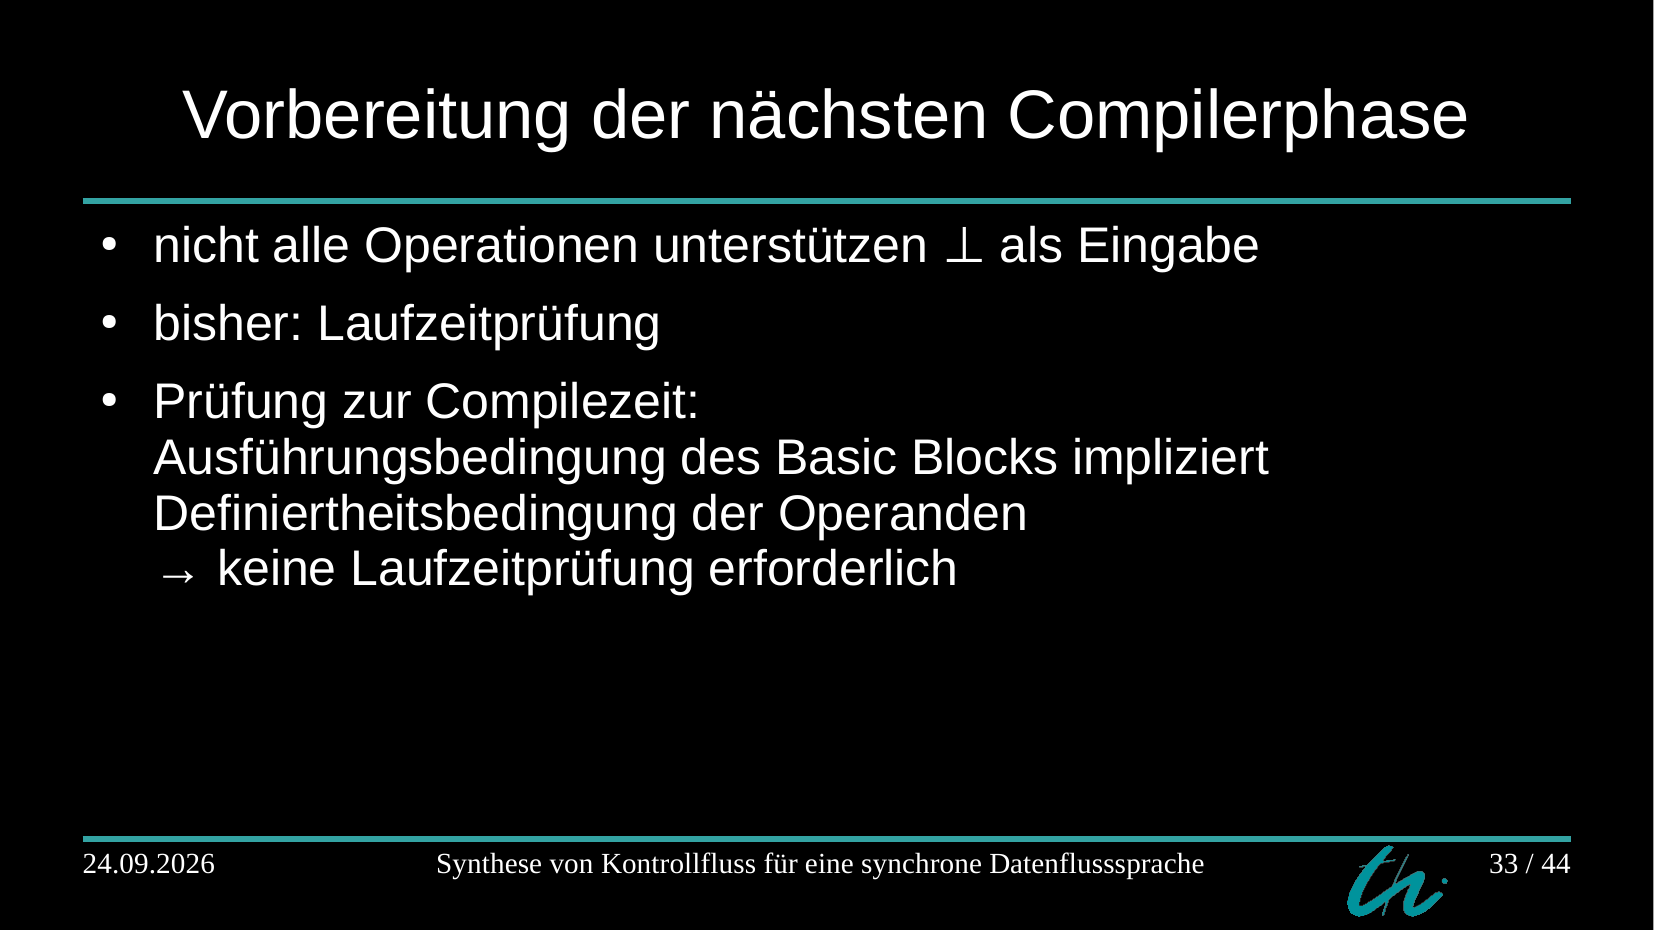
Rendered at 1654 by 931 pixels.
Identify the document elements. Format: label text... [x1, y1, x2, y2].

picture [1347, 845, 1448, 917]
list nicht alle Operationen unterstützen ⊥ als Eingabe bisher: Laufzeitprüfung Prüfung zur Compilezeit: Ausführungsbedingung des Basic Blocks impliziert Definiertheitsbedingung der Operanden → keine Laufzeitprüfung erforderlich [82, 217, 1571, 815]
title Vorbereitung der nächsten Compilerphase [82, 37, 1571, 193]
